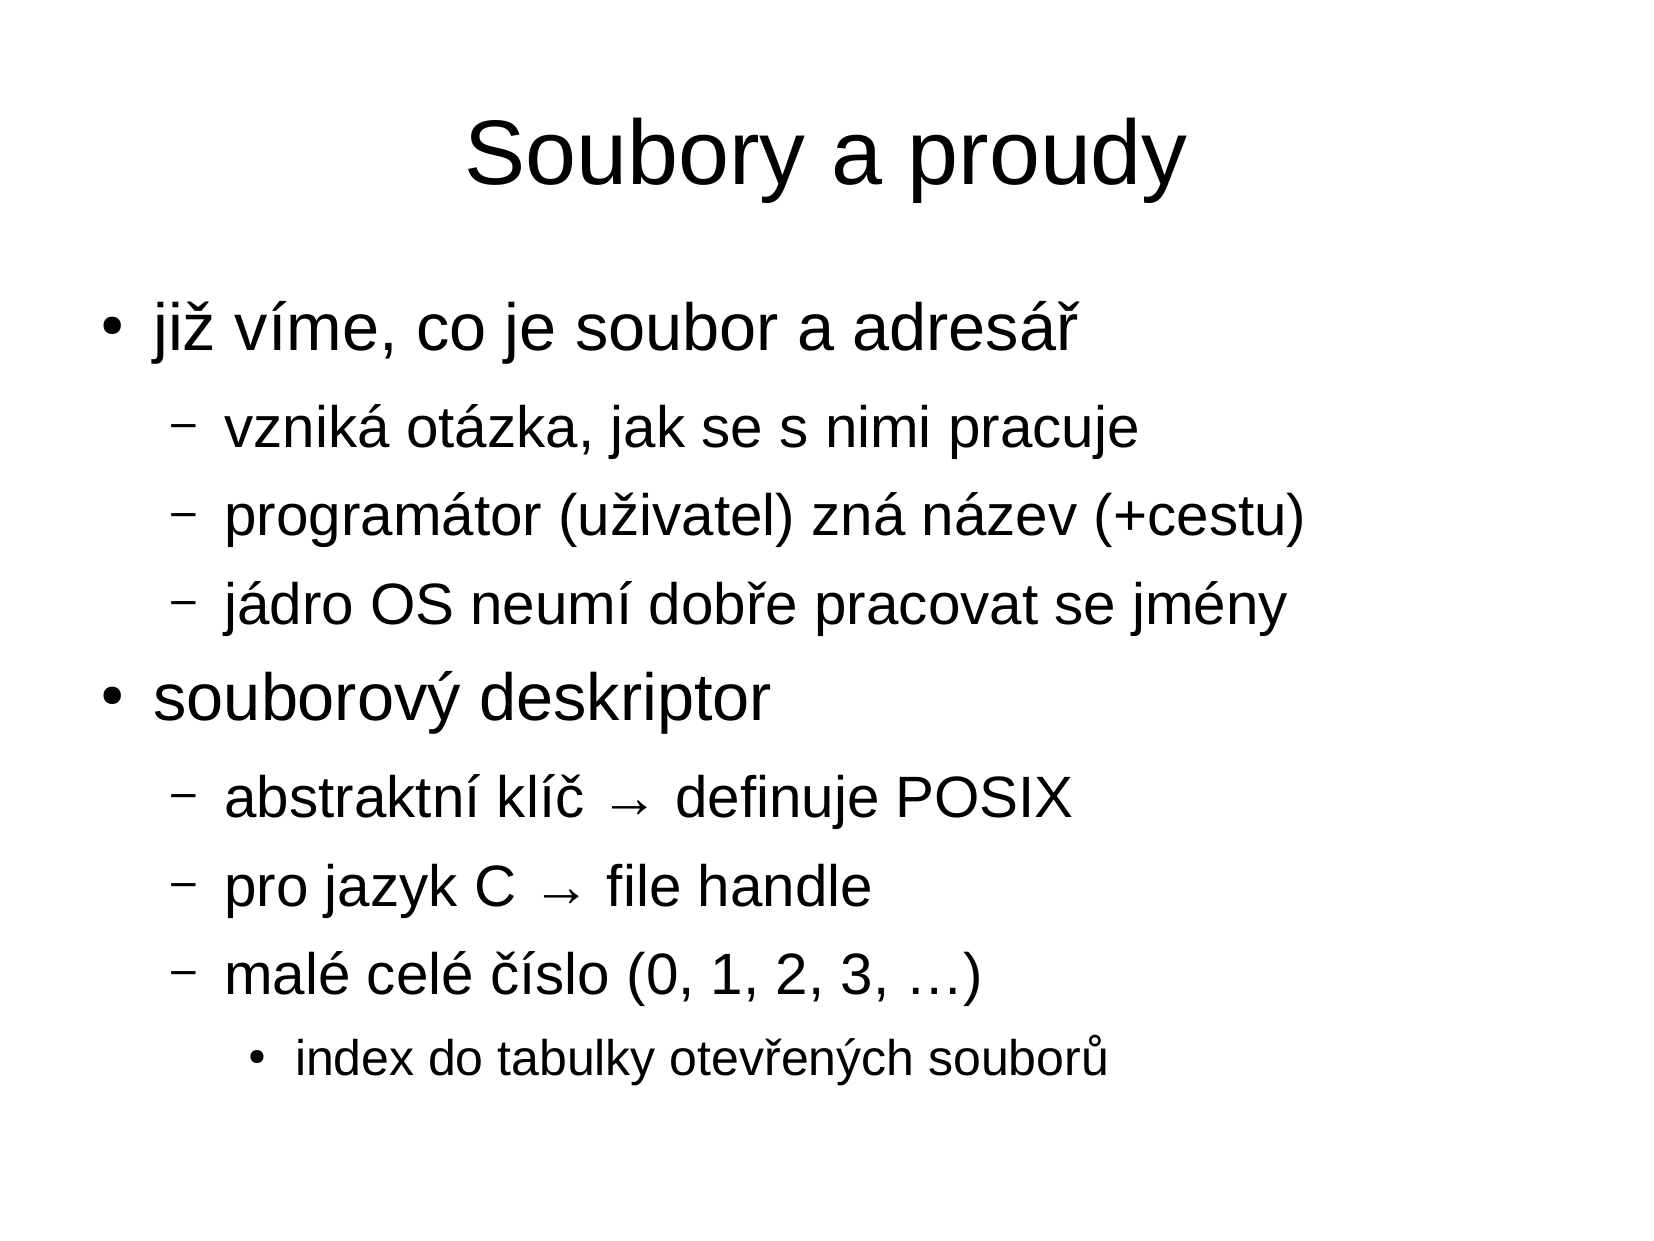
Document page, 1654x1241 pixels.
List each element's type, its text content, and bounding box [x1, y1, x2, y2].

list již víme, co je soubor a adresář vzniká otázka, jak se s nimi pracuje programátor (uživatel) zná název (+cestu) jádro OS neumí dobře pracovat se jmény souborový deskriptor abstraktní klíč → definuje POSIX pro jazyk C → file handle malé celé číslo (0, 1, 2, 3, …) index do tabulky otevřených souborů [82, 290, 1571, 1094]
title Soubory a proudy [82, 56, 1571, 250]
